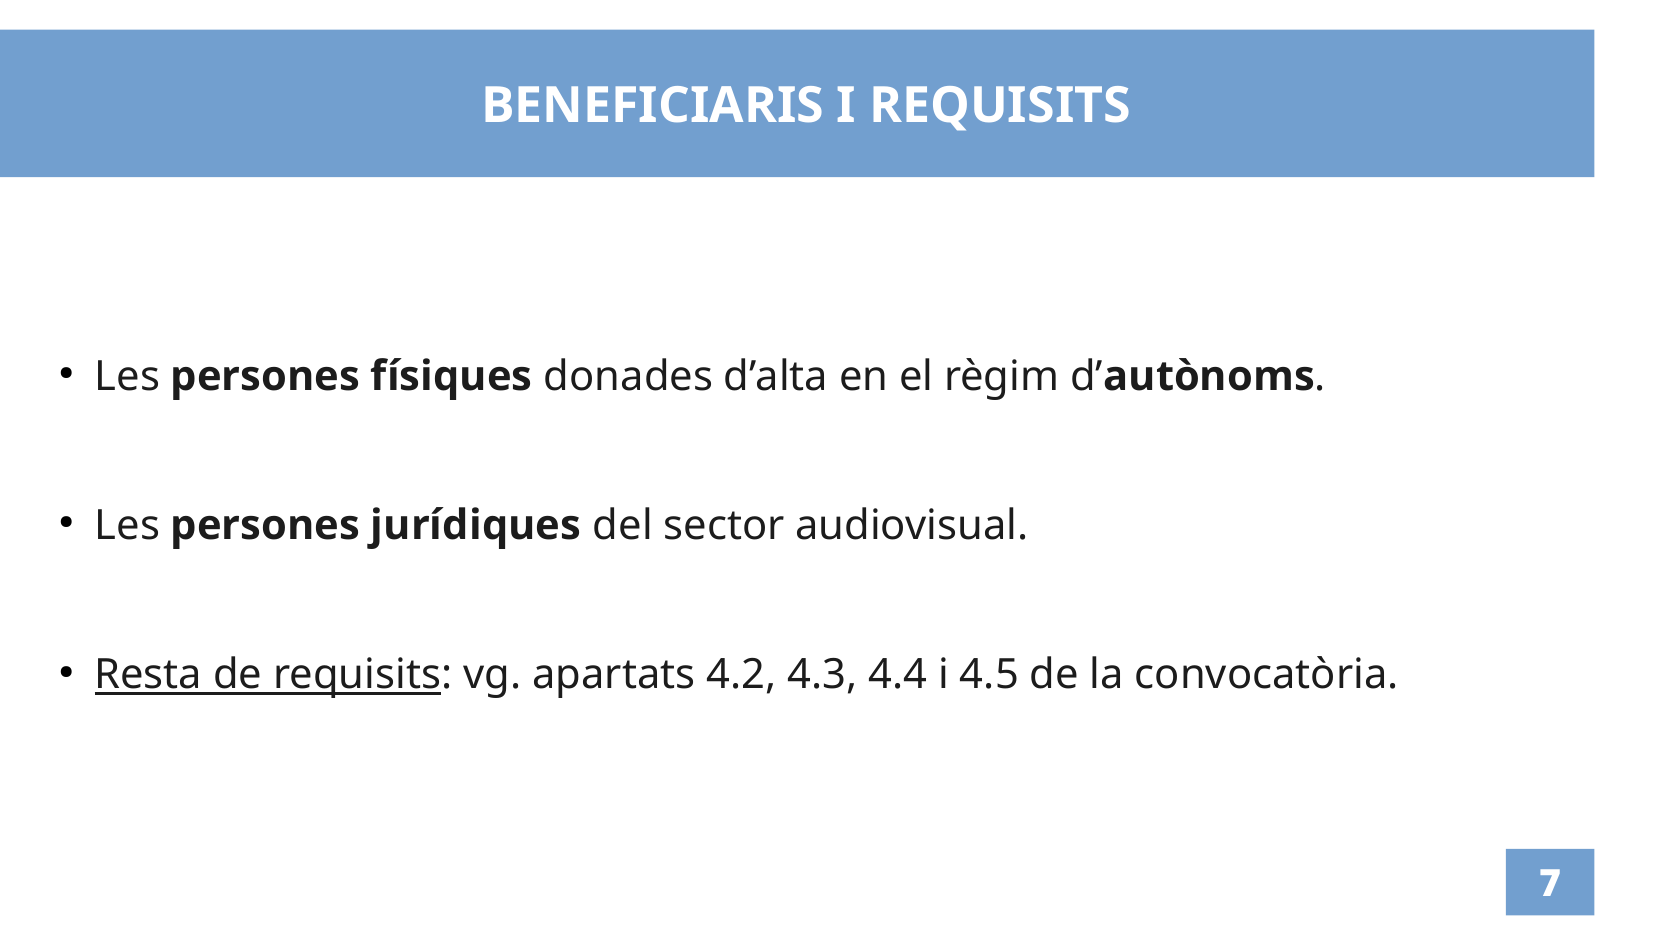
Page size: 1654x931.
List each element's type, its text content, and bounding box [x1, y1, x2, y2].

list Les persones físiques donades d’alta en el règim d’autònoms. Les persones jurídiques del sector audiovisual. Resta de requisits: vg. apartats 4.2, 4.3, 4.4 i 4.5 de la convocatòria. [59, 221, 1621, 826]
title BENEFICIARIS I REQUISITS [45, 44, 1581, 163]
